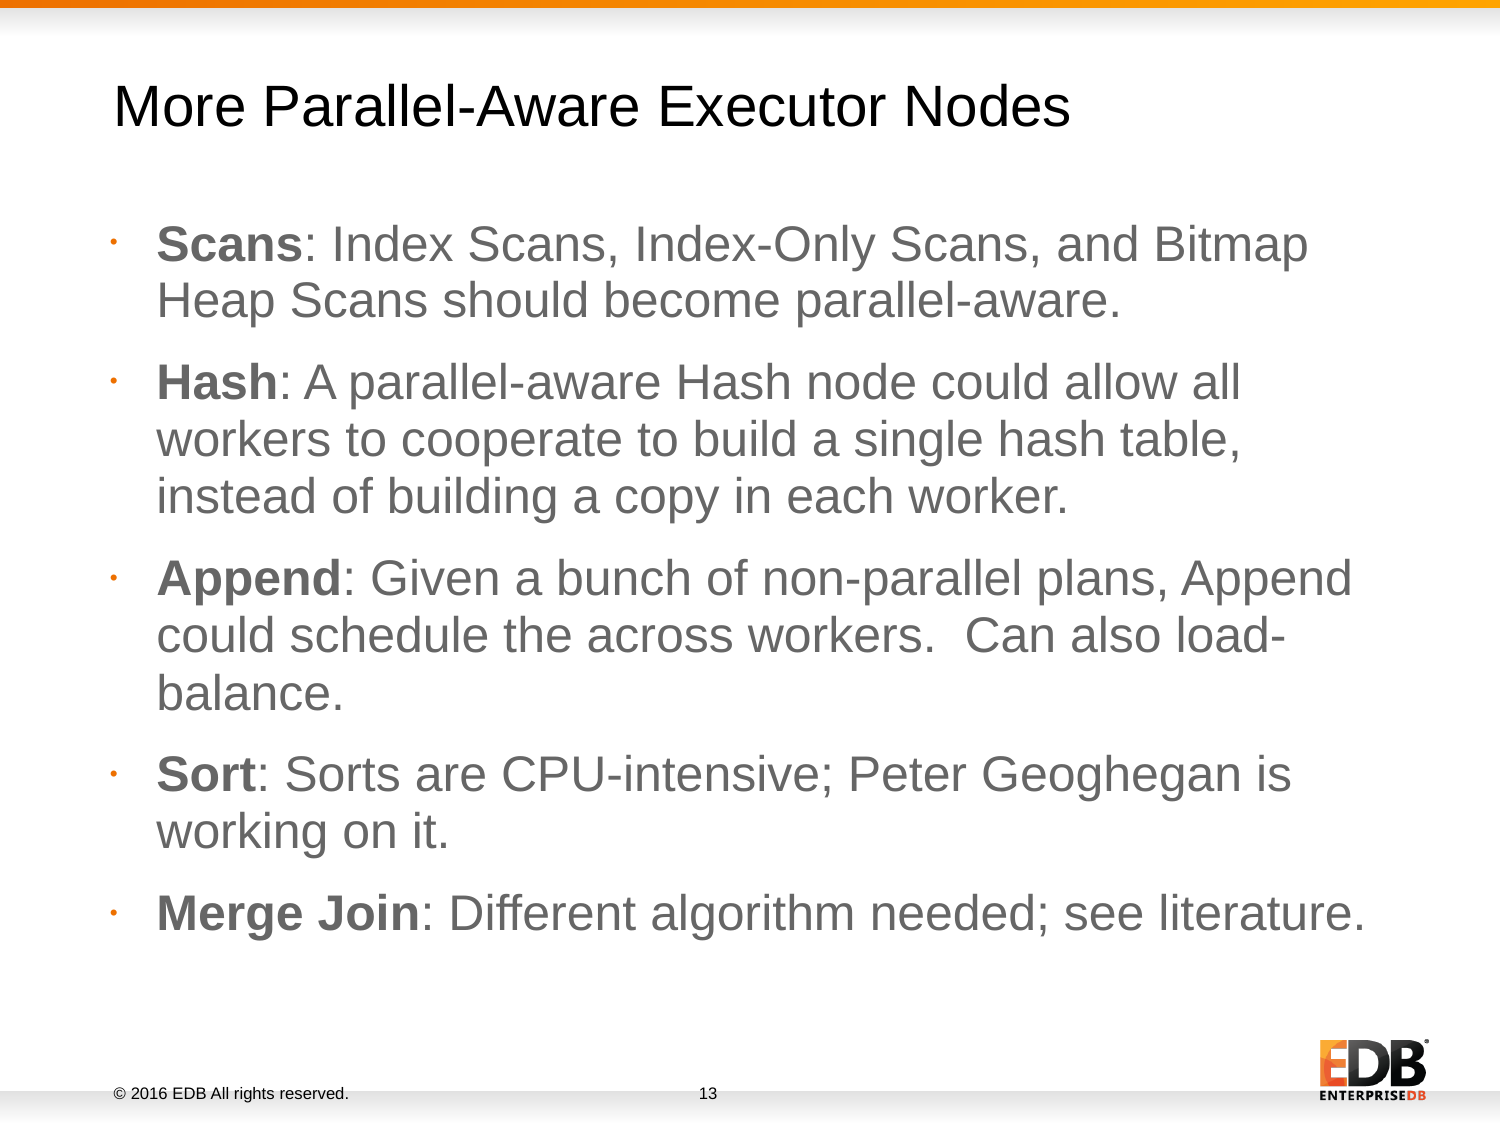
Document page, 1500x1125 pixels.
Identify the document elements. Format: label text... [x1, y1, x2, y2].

list Scans: Index Scans, Index-Only Scans, and Bitmap Heap Scans should become parallel-aware. Hash: A parallel-aware Hash node could allow all workers to cooperate to build a single hash table, instead of building a copy in each worker. Append: Given a bunch of non-parallel plans, Append could schedule the across workers. Can also load-balance. Sort: Sorts are CPU-intensive; Peter Geoghegan is working on it. Merge Join: Different algorithm needed; see literature. [94, 208, 1399, 929]
title More Parallel-Aware Executor Nodes [98, 26, 1403, 188]
picture [1318, 1036, 1430, 1101]
